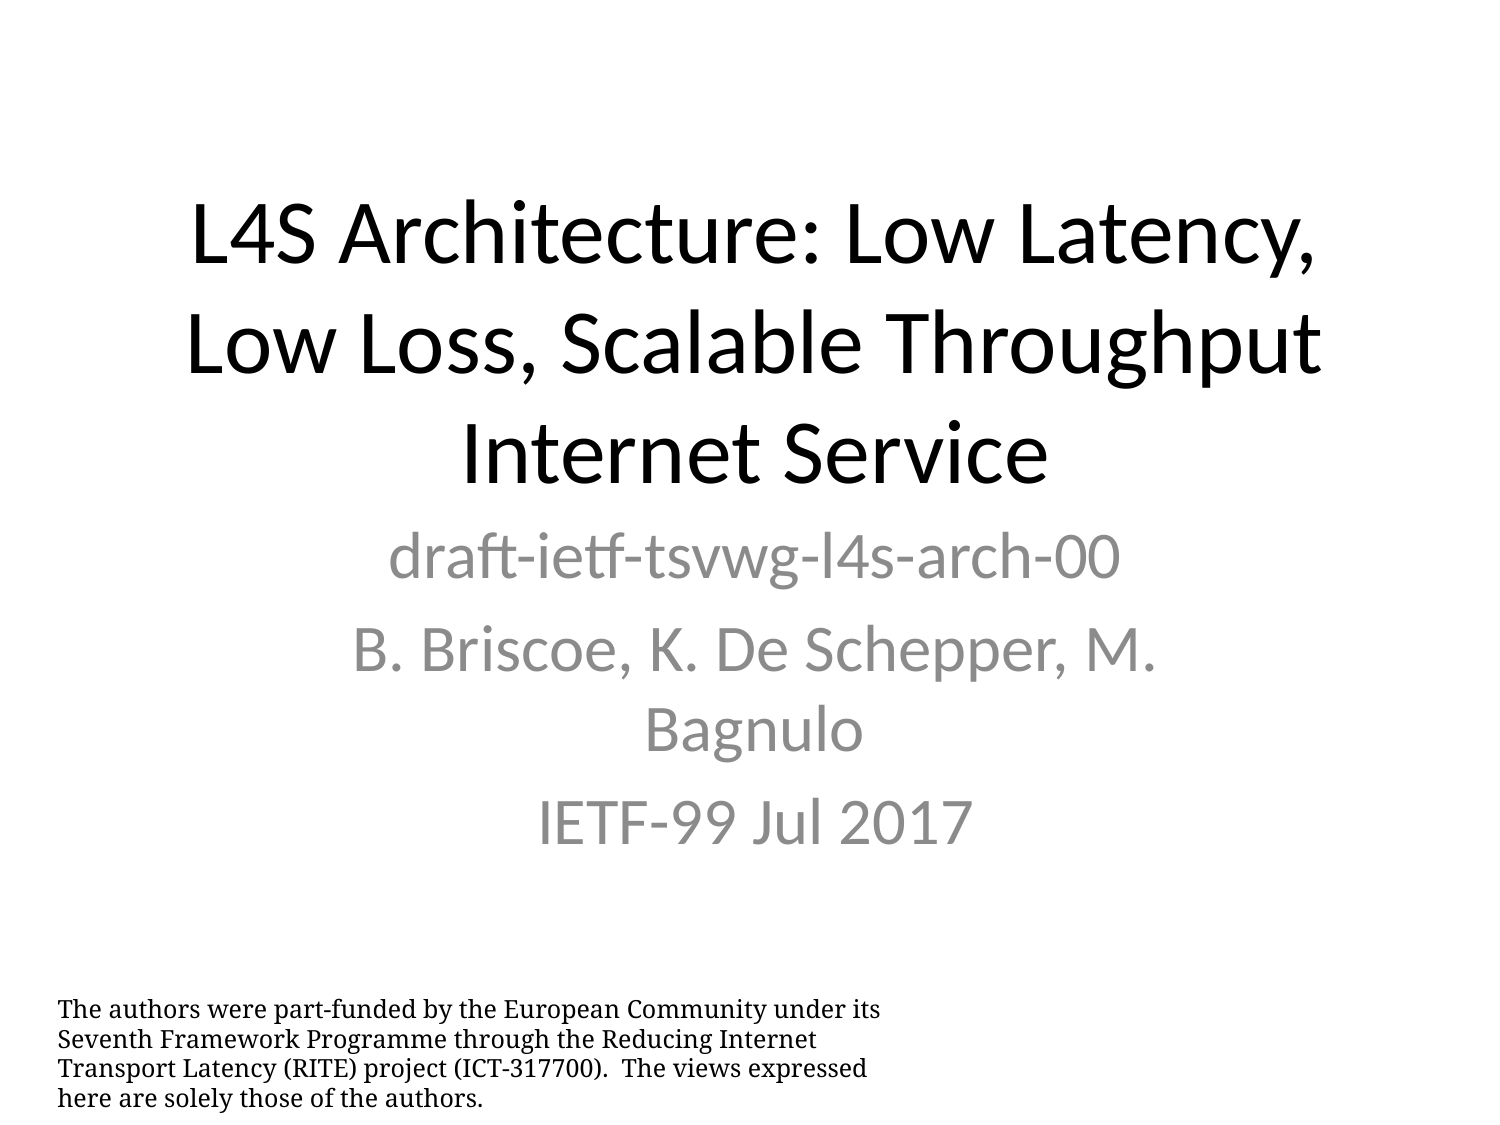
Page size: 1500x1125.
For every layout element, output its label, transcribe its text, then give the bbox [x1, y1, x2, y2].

text_box L4S Architecture: Low Latency, Low Loss, Scalable Throughput Internet Service [118, 215, 1393, 457]
text_box draft-ietf-tsvwg-l4s-arch-00 B. Briscoe, K. De Schepper, M. Bagnulo IETF-99 Jul 2017 [230, 503, 1281, 792]
text_box The authors were part-funded by the European Community under its Seventh Framework Programme through the Reducing Internet Transport Latency (RITE) project (ICT-317700). The views expressed here are solely those of the authors. [42, 985, 900, 1121]
